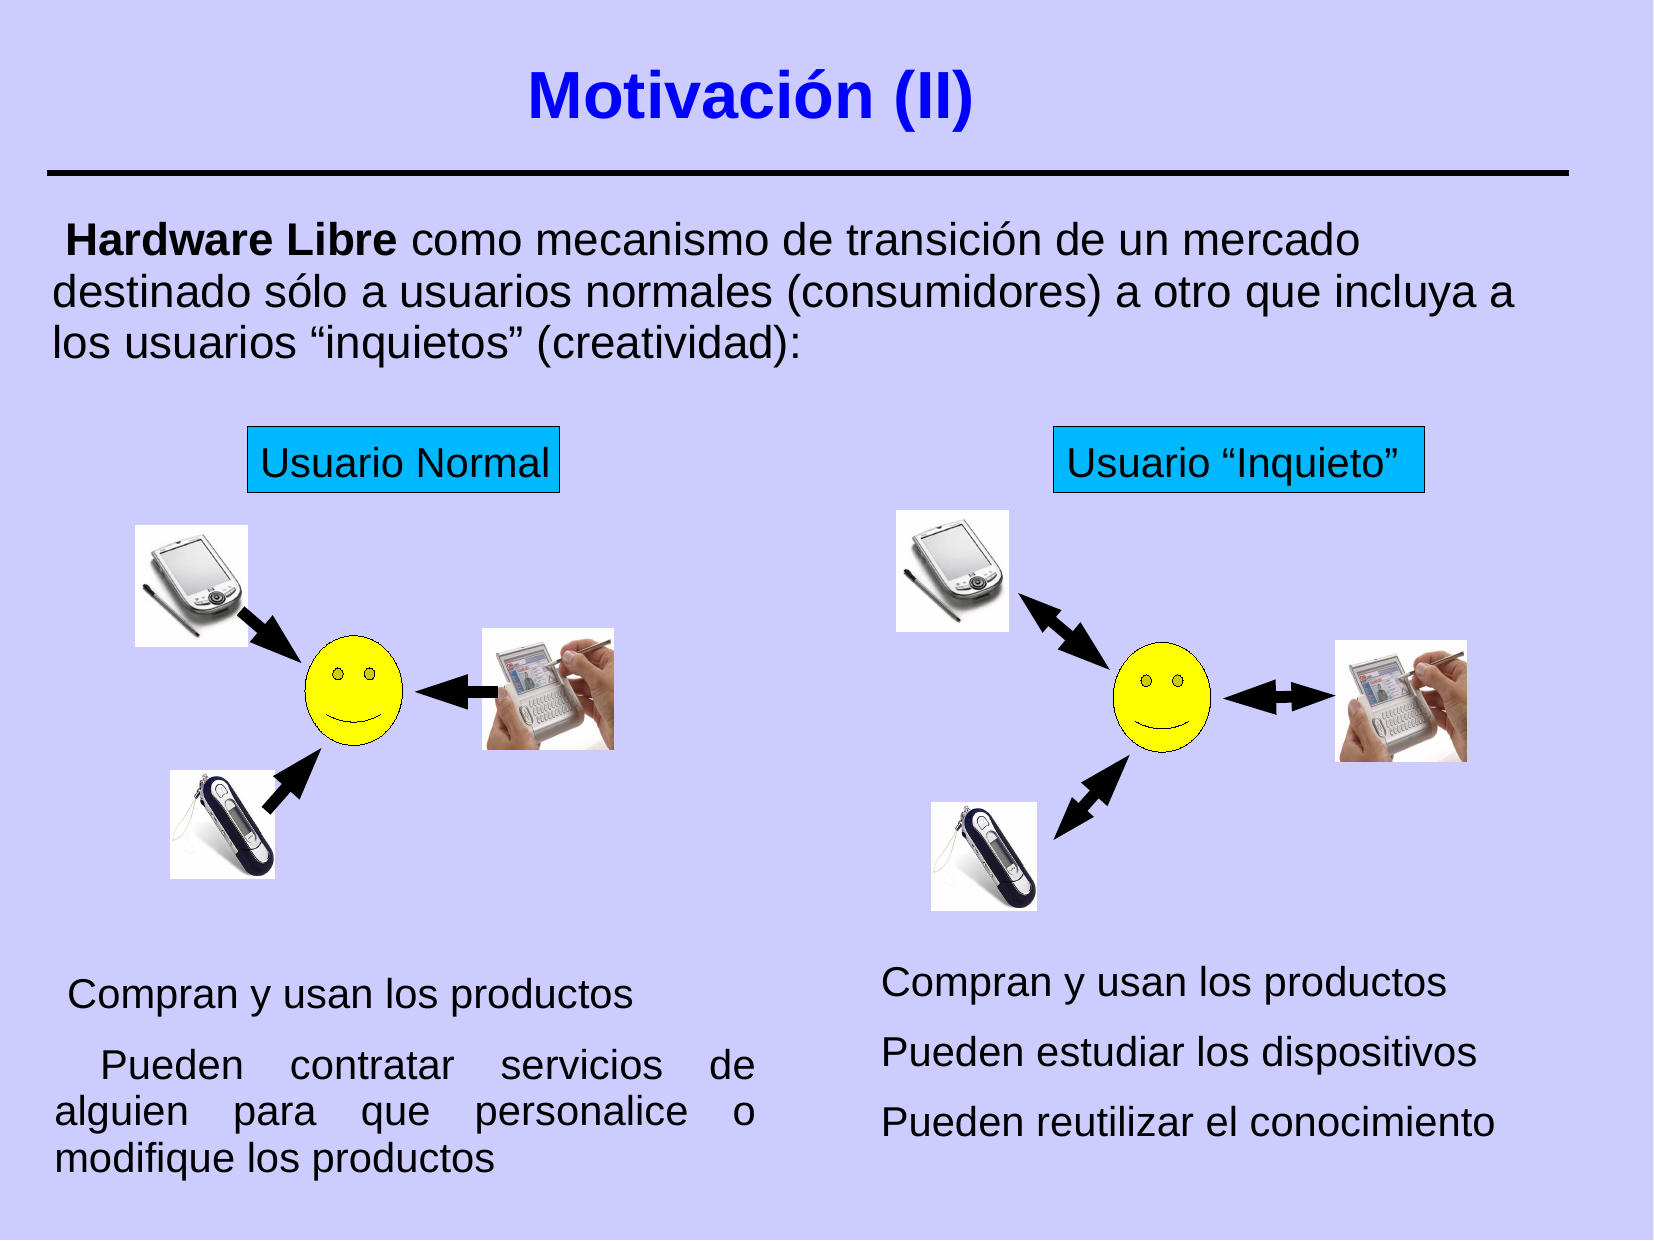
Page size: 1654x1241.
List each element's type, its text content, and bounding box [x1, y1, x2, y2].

text_box Compran y usan los productos Pueden estudiar los dispositivos Pueden reutilizar el conocimiento [869, 958, 1572, 1146]
picture [931, 802, 1037, 911]
picture [170, 770, 275, 879]
text_box [247, 426, 560, 493]
picture [1335, 640, 1467, 762]
text_box [1053, 426, 1425, 493]
text_box Hardware Libre como mecanismo de transición de un mercado destinado sólo a usuarios normales (consumidores) a otro que incluya a los usuarios “inquietos” (creatividad): [52, 211, 1551, 372]
text_box [1113, 642, 1211, 753]
title Motivación (II) [114, 0, 1390, 170]
text_box Usuario “Inquieto” [1054, 439, 1419, 489]
text_box Usuario Normal [248, 439, 553, 489]
text_box Compran y usan los productos Pueden contratar servicios de alguien para que personalice o modifique los productos [54, 966, 757, 1182]
picture [135, 525, 248, 647]
text_box [304, 635, 403, 746]
picture [482, 628, 614, 750]
picture [896, 510, 1009, 632]
